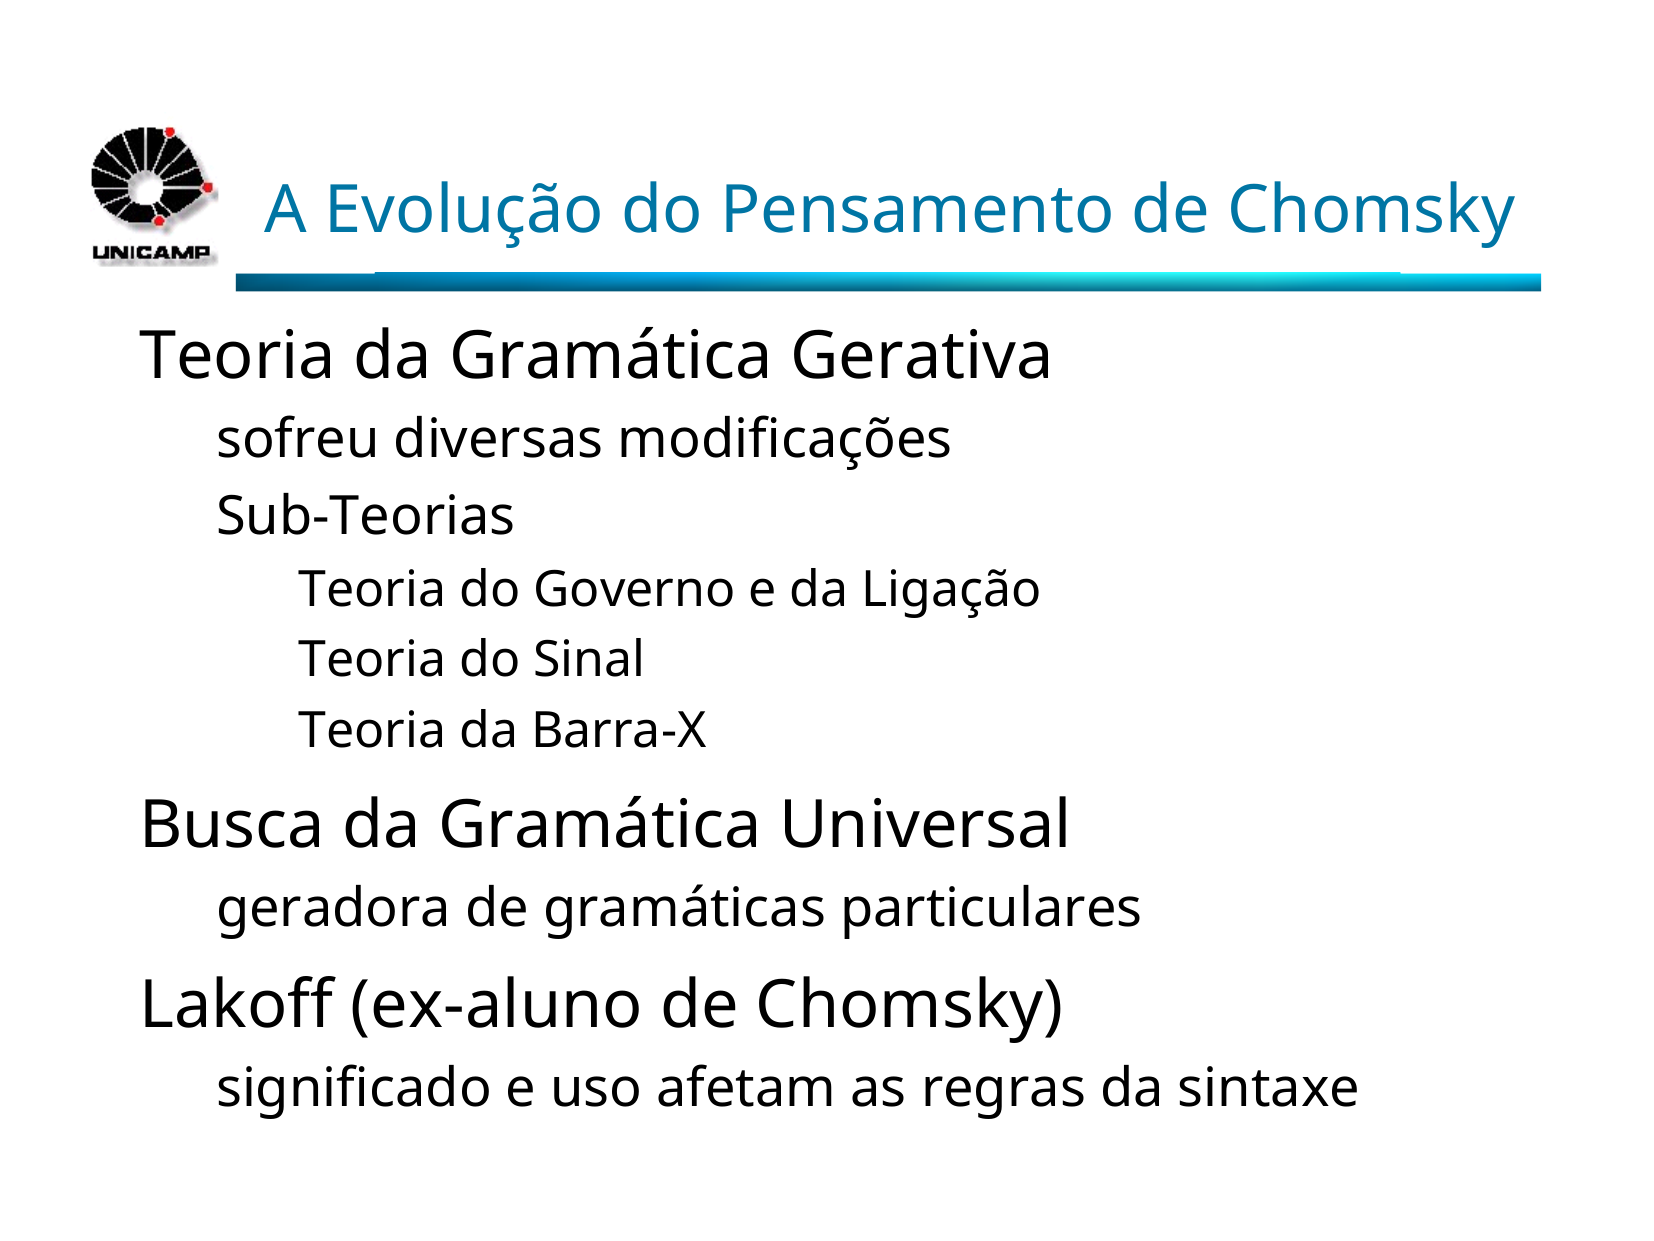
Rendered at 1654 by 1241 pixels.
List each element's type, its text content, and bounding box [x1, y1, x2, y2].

picture [125, 272, 1654, 295]
title A Evolução do Pensamento de Chomsky [264, 42, 1534, 250]
list Teoria da Gramática Gerativa sofreu diversas modificações Sub-Teorias Teoria do Governo e da Ligação Teoria do Sinal Teoria da Barra-X Busca da Gramática Universal geradora de gramáticas particulares Lakoff (ex-aluno de Chomsky) significado e uso afetam as regras da sintaxe [121, 309, 1534, 1182]
